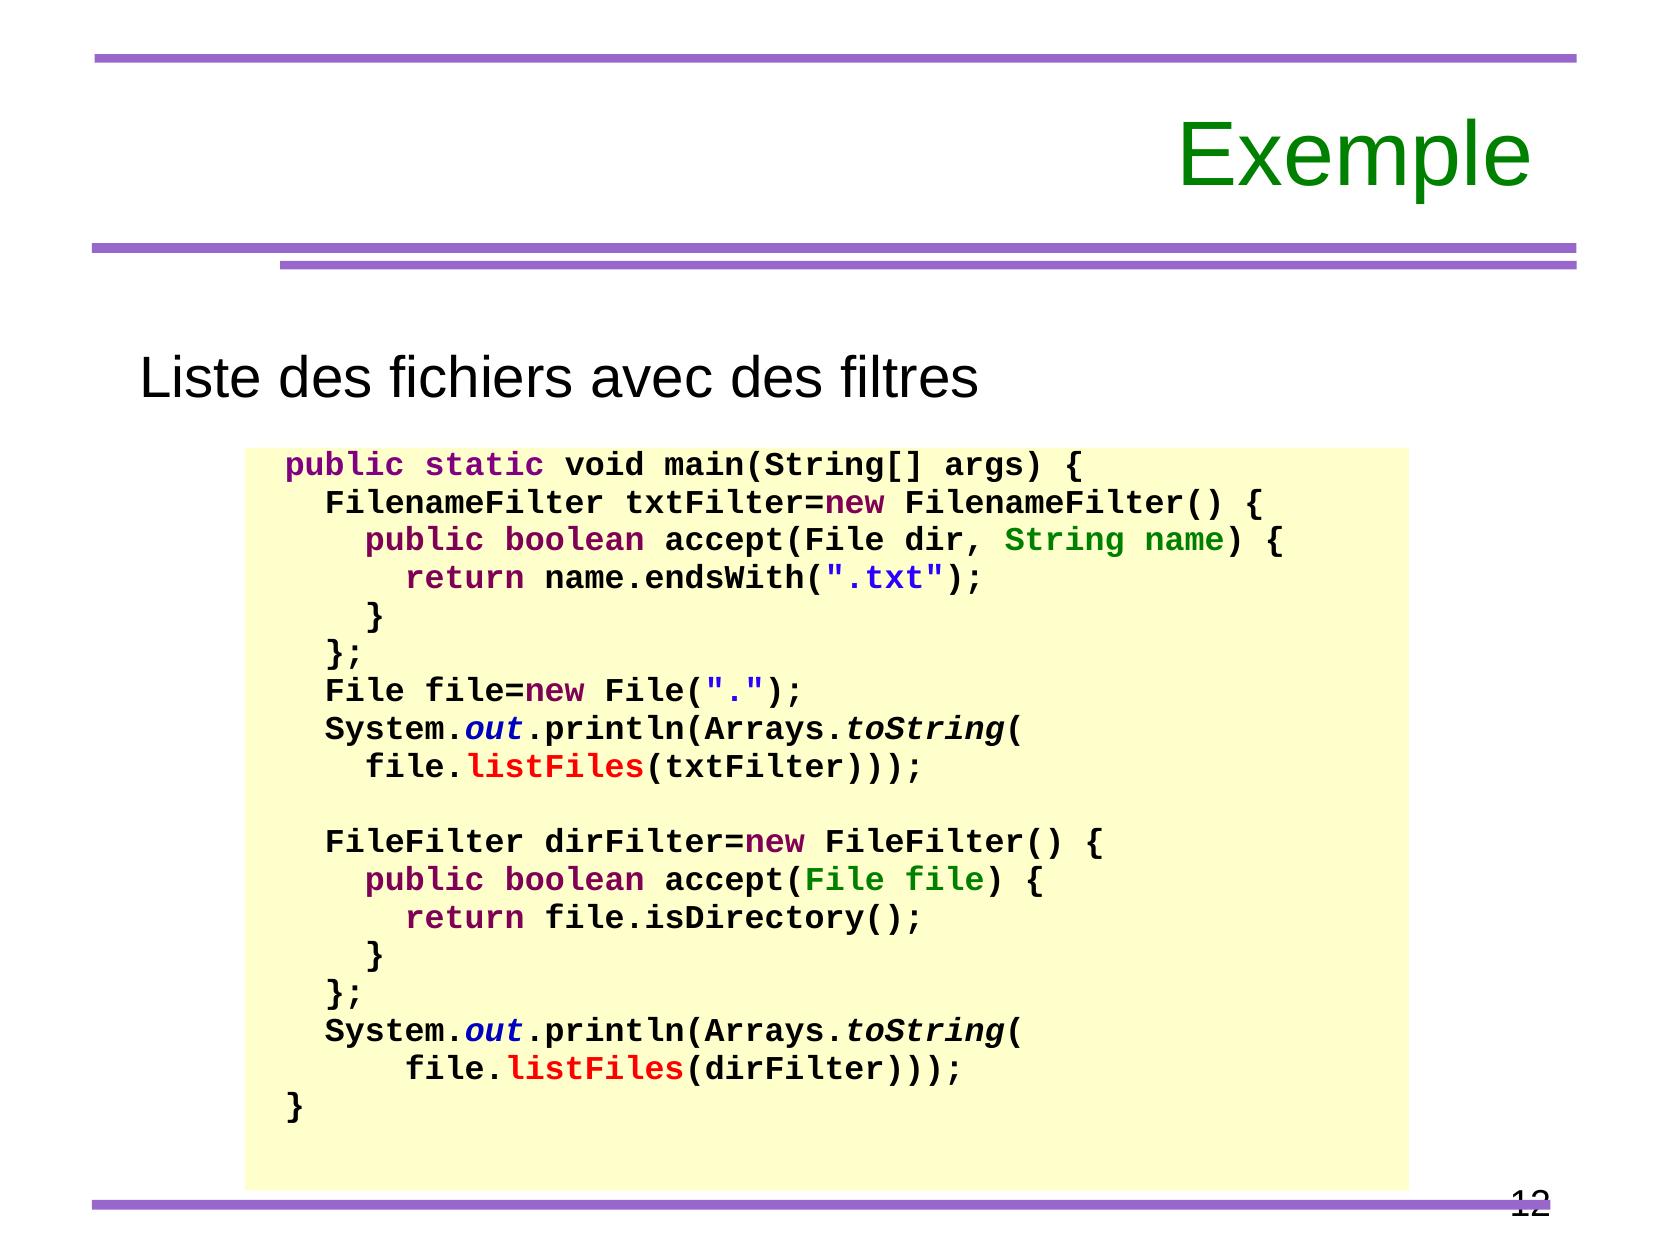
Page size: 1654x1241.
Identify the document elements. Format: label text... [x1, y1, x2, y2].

list Liste des fichiers avec des filtres [121, 344, 1534, 439]
title Exemple [121, 49, 1534, 257]
text_box public static void main(String[] args) { FilenameFilter txtFilter=new FilenameFilter() { public boolean accept(File dir, String name) { return name.endsWith(".txt"); } }; File file=new File("."); System.out.println(Arrays.toString( file.listFiles(txtFilter))); FileFilter dirFilter=new FileFilter() { public boolean accept(File file) { return file.isDirectory(); } }; System.out.println(Arrays.toString( file.listFiles(dirFilter))); } [244, 447, 1409, 1191]
